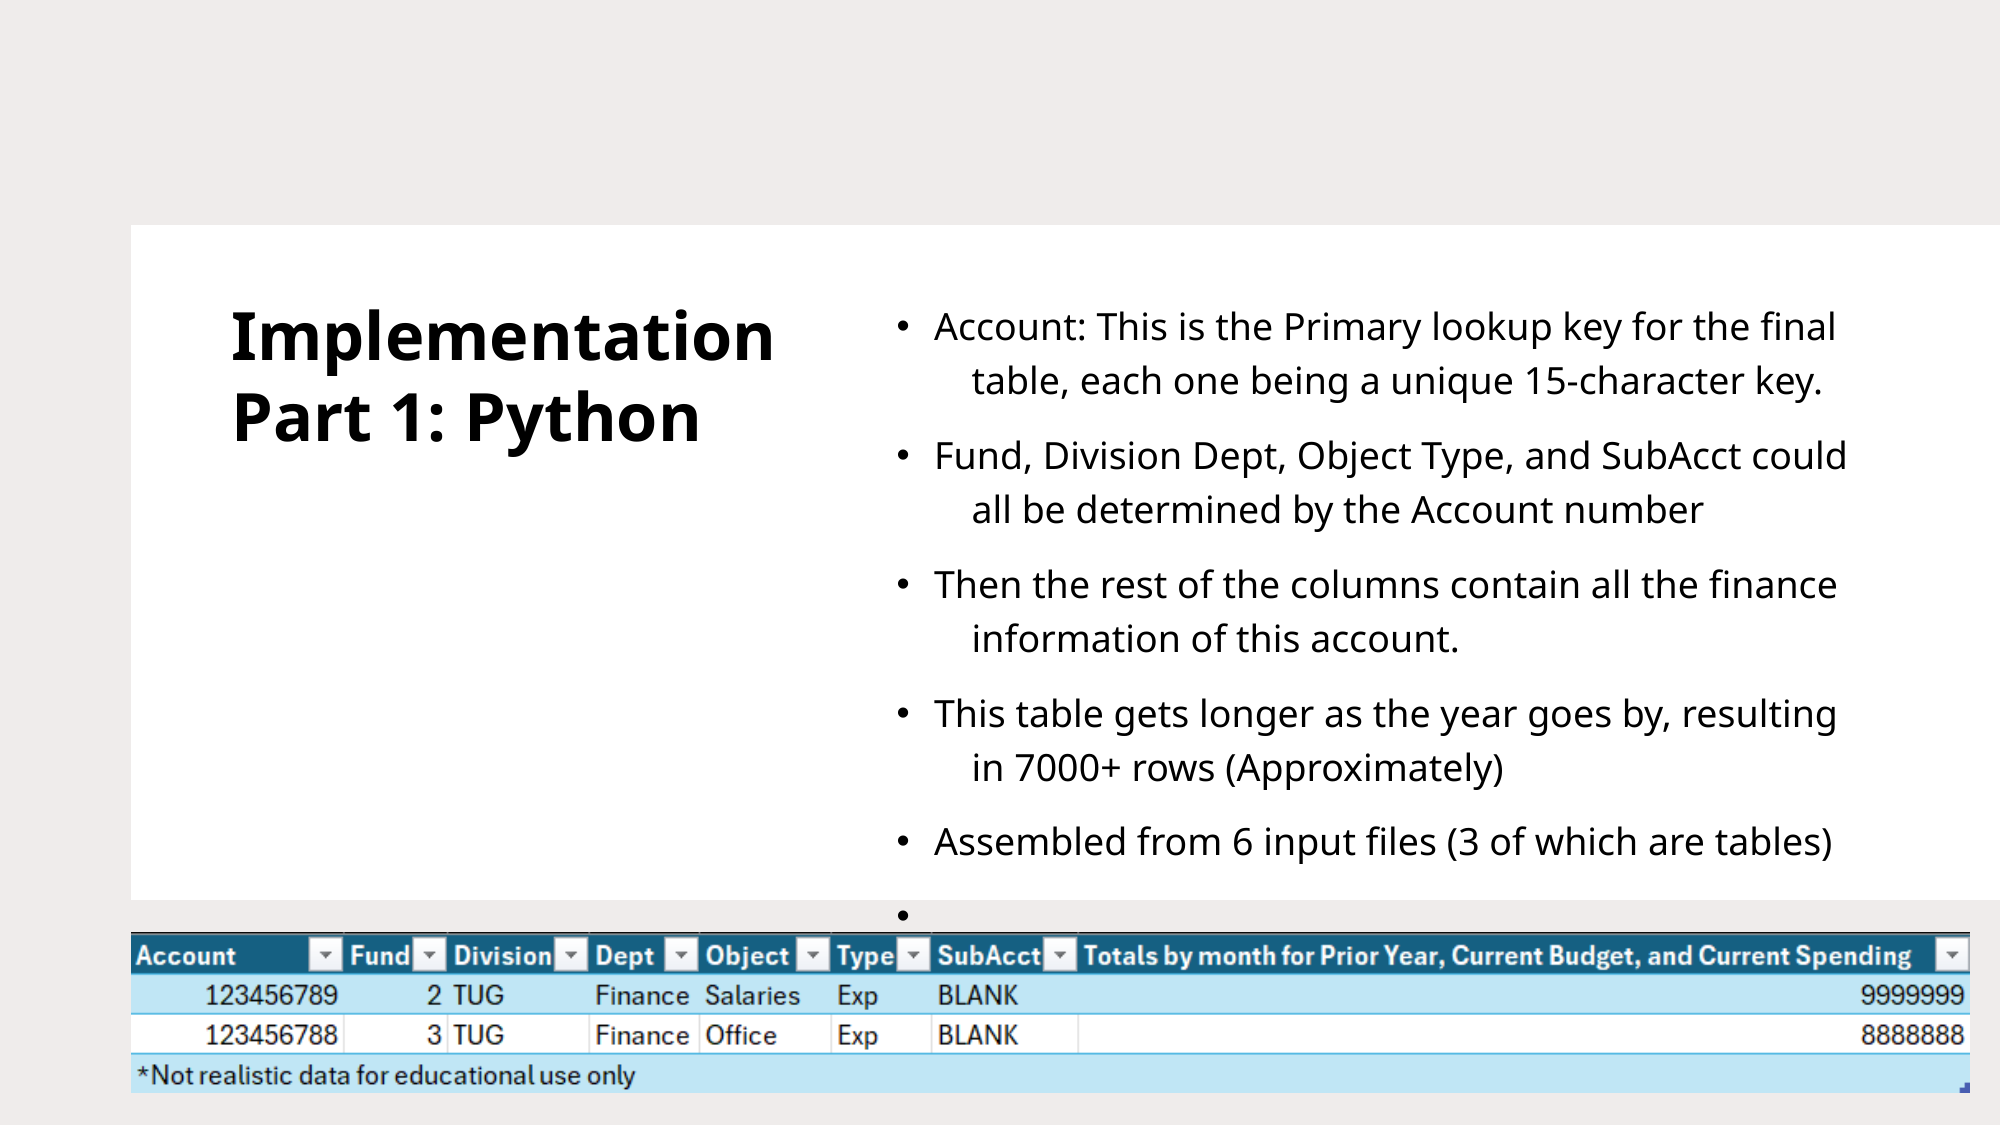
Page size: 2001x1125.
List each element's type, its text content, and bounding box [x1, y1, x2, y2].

text_box [0, 0, 2000, 1125]
title Implementation Part 1: Python [216, 286, 797, 737]
list Account: This is the Primary lookup key for the final table, each one being a unique 15-character key. Fund, Division Dept, Object Type, and SubAcct could all be determined by the Account number Then the rest of the columns contain all the finance information of this account. This table gets longer as the year goes by, resulting in 7000+ rows (Approximately) Assembled from 6 input files (3 of which are tables) [881, 286, 1869, 901]
picture [131, 932, 1970, 1093]
